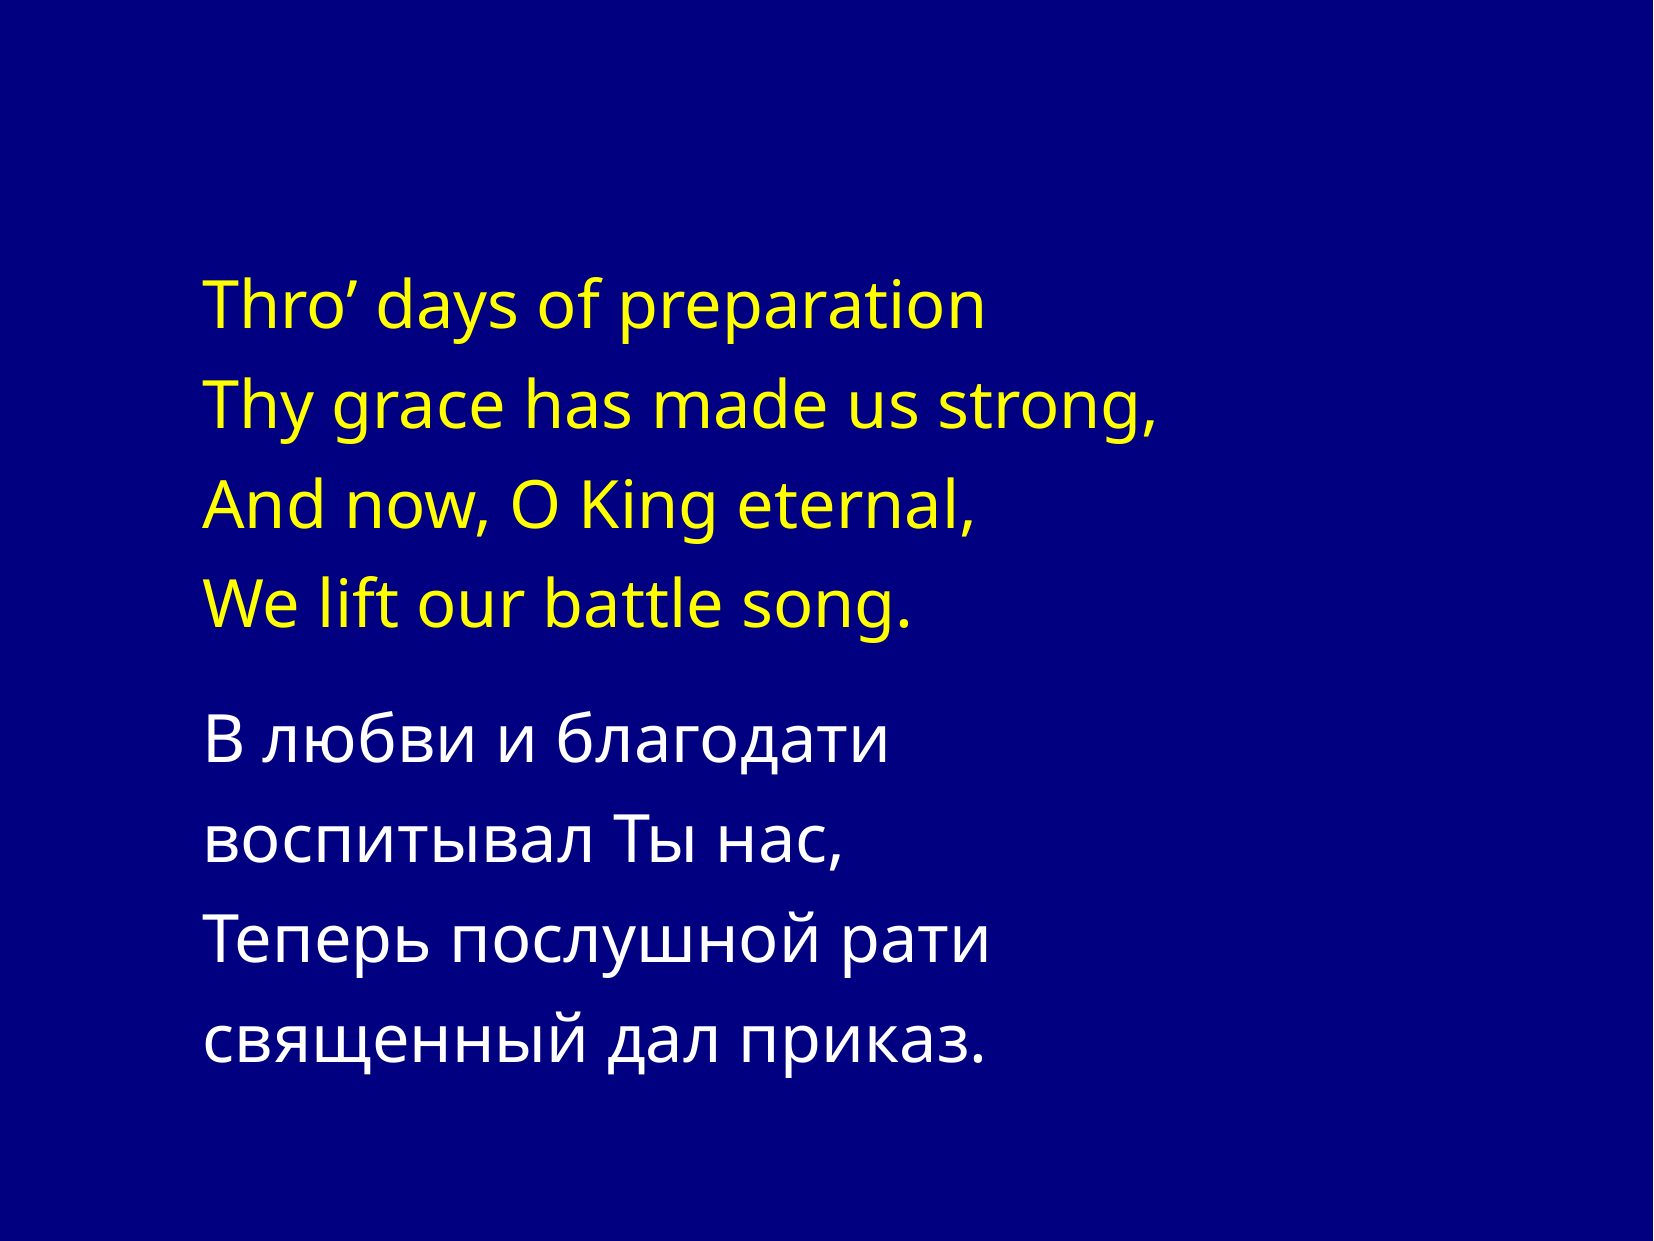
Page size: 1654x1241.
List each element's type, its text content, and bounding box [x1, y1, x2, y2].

text_box Thro’ days of preparation Thy grace has made us strong, And now, O King eternal, We lift our battle song. [75, 150, 1576, 638]
text_box В любви и благодати воспитывал Ты нас, Теперь послушной рати священный дал приказ. [75, 675, 1576, 1163]
